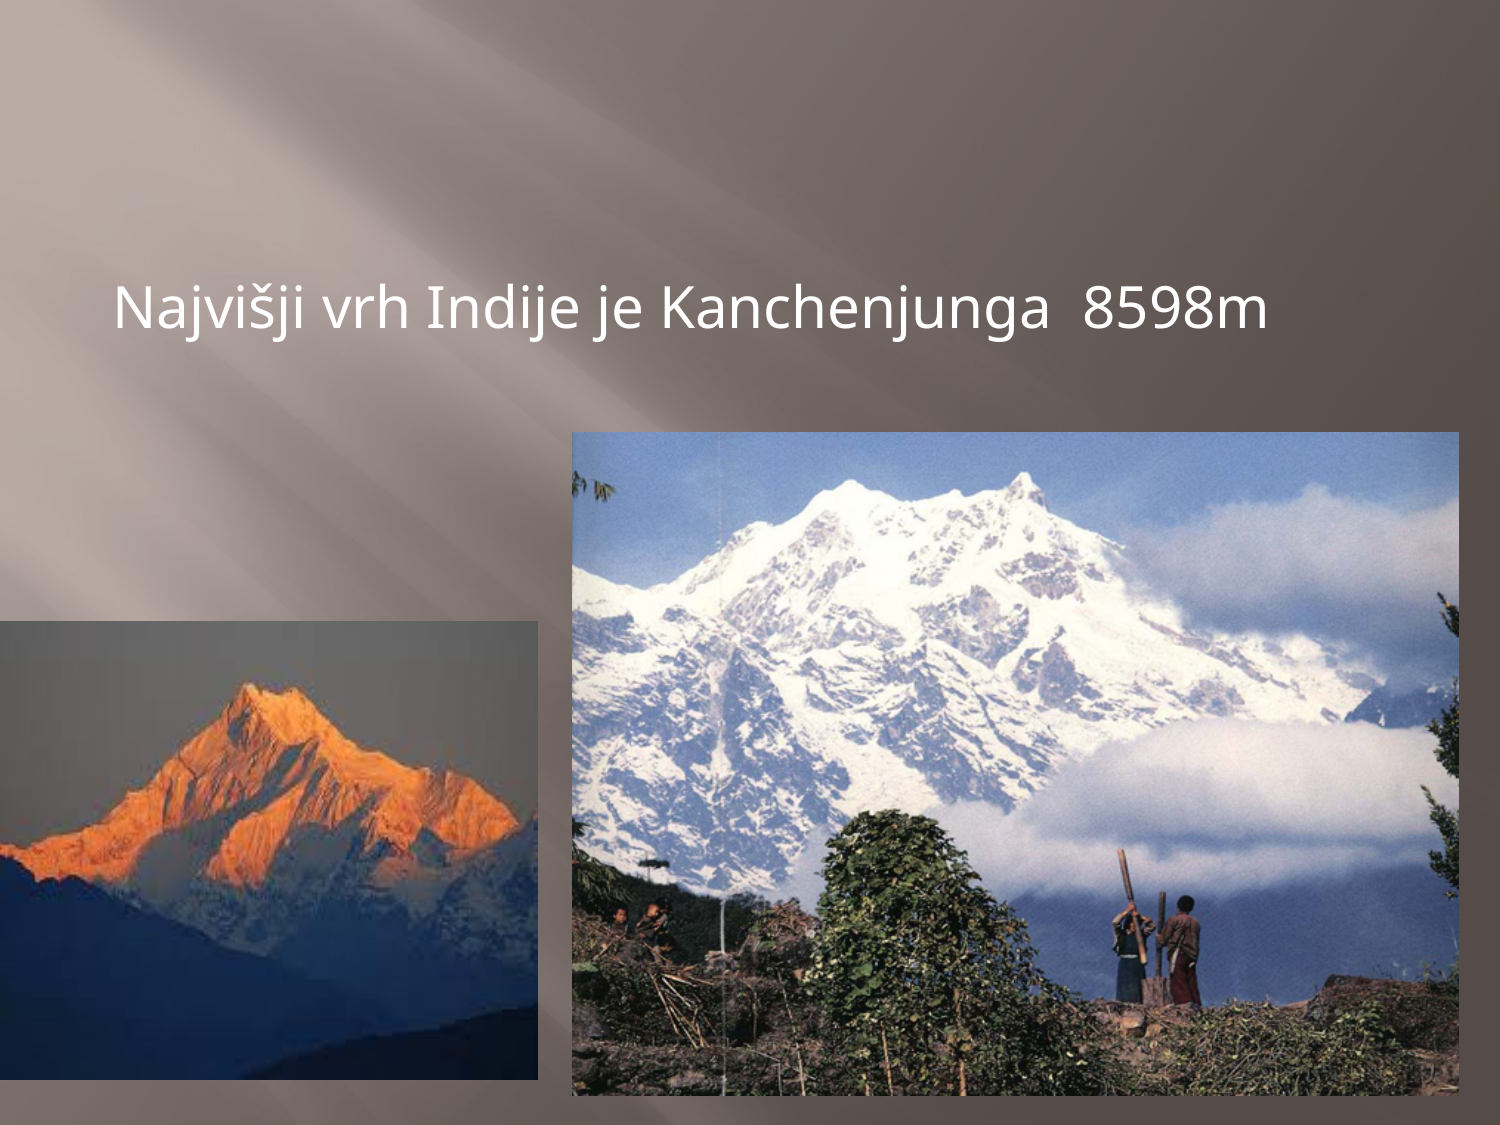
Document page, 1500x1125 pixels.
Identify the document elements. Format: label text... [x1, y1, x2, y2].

picture [0, 0, 1500, 1125]
list Najvišji vrh Indije je Kanchenjunga 8598m [75, 262, 1425, 1035]
